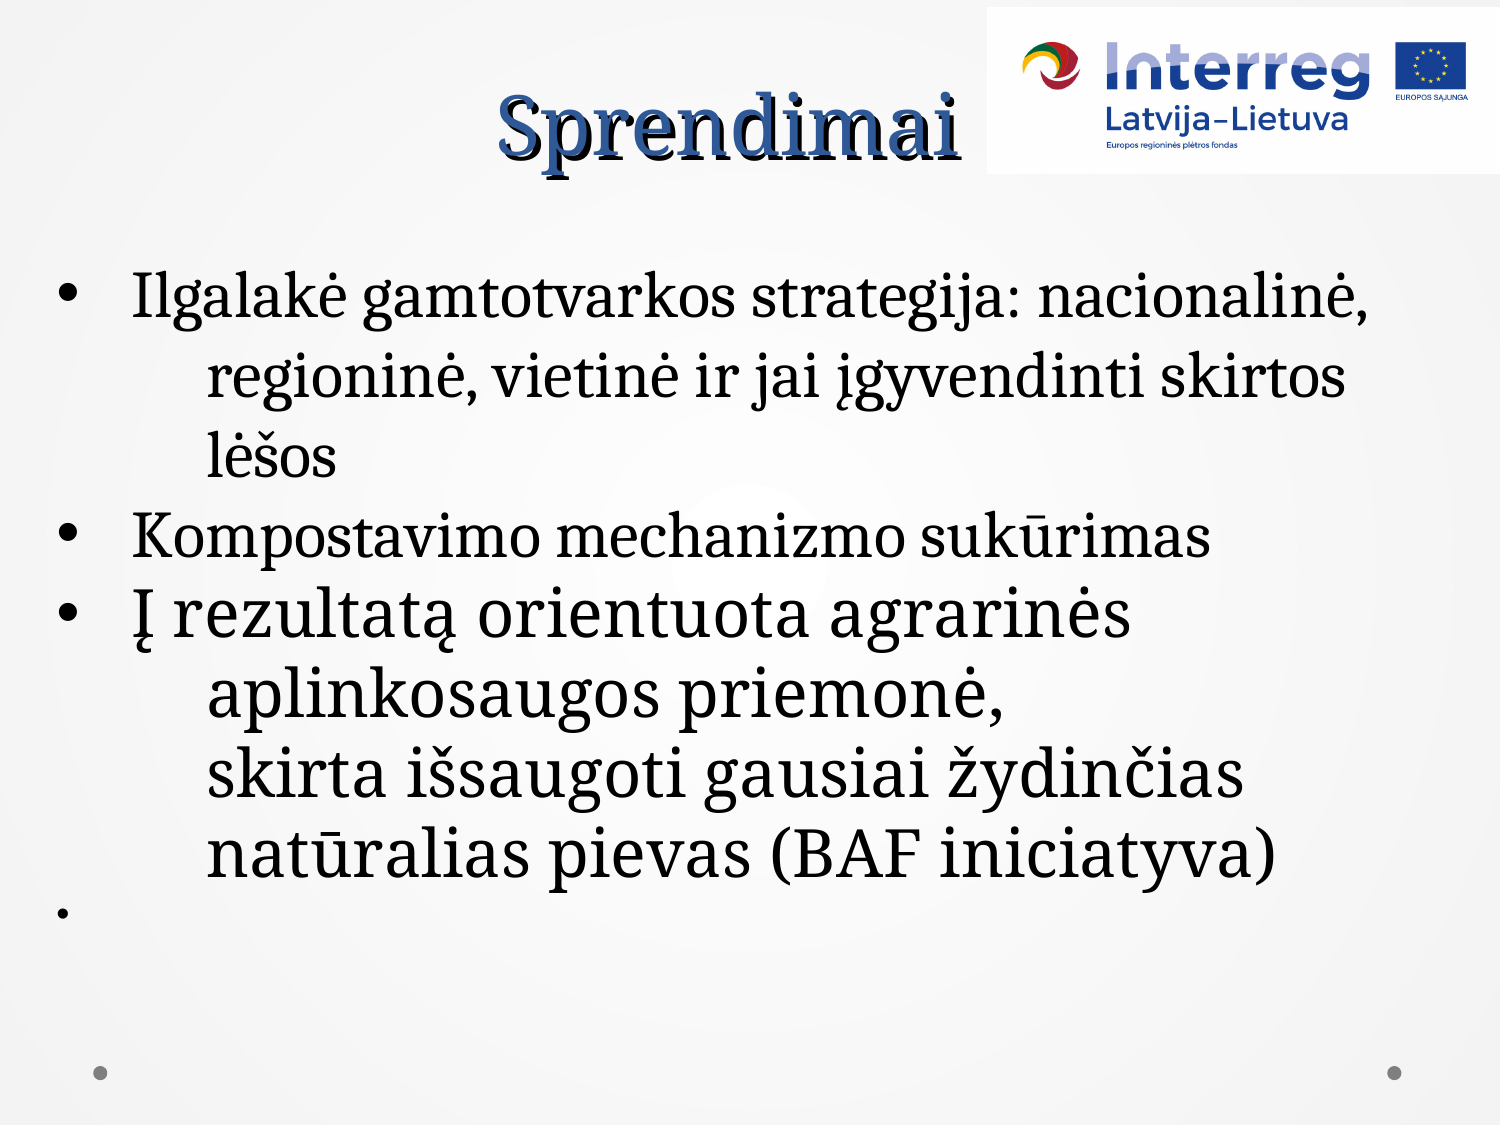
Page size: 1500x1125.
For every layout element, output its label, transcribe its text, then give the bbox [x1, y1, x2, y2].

text_box Ilgalakė gamtotvarkos strategija: nacionalinė, regioninė, vietinė ir jai įgyvendinti skirtos lėšos Kompostavimo mechanizmo sukūrimas Į rezultatą orientuota agrarinės aplinkosaugos priemonė, skirta išsaugoti gausiai žydinčias natūralias pievas (BAF iniciatyva) [41, 243, 1436, 1087]
title Sprendimai [63, 42, 1414, 180]
picture [987, 7, 1500, 174]
